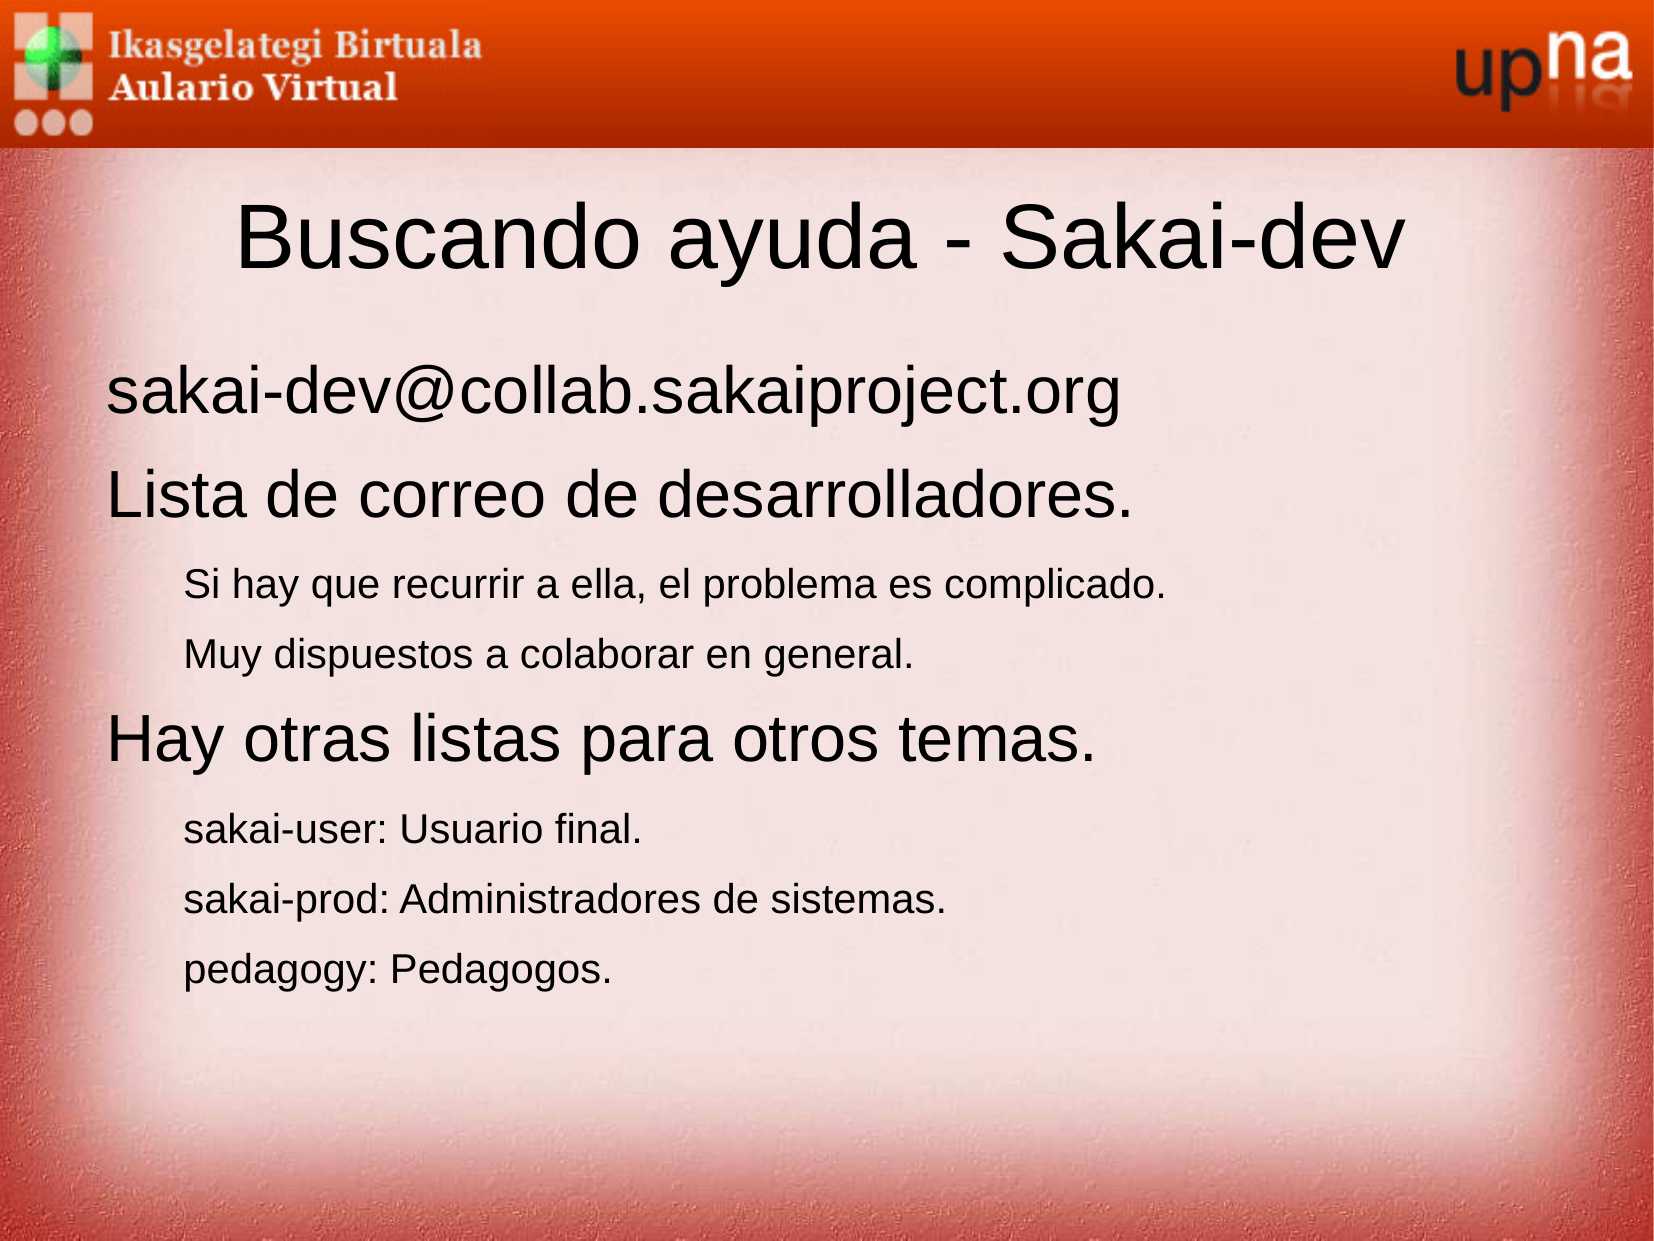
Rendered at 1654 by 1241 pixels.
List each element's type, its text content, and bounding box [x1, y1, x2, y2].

picture [0, 0, 1654, 1241]
title Buscando ayuda - Sakai-dev [77, 148, 1566, 326]
list sakai-dev@collab.sakaiproject.org Lista de correo de desarrolladores. Si hay que recurrir a ella, el problema es complicado. Muy dispuestos a colaborar en general. Hay otras listas para otros temas. sakai-user: Usuario final. sakai-prod: Administradores de sistemas. pedagogy: Pedagogos. [88, 352, 1578, 1093]
